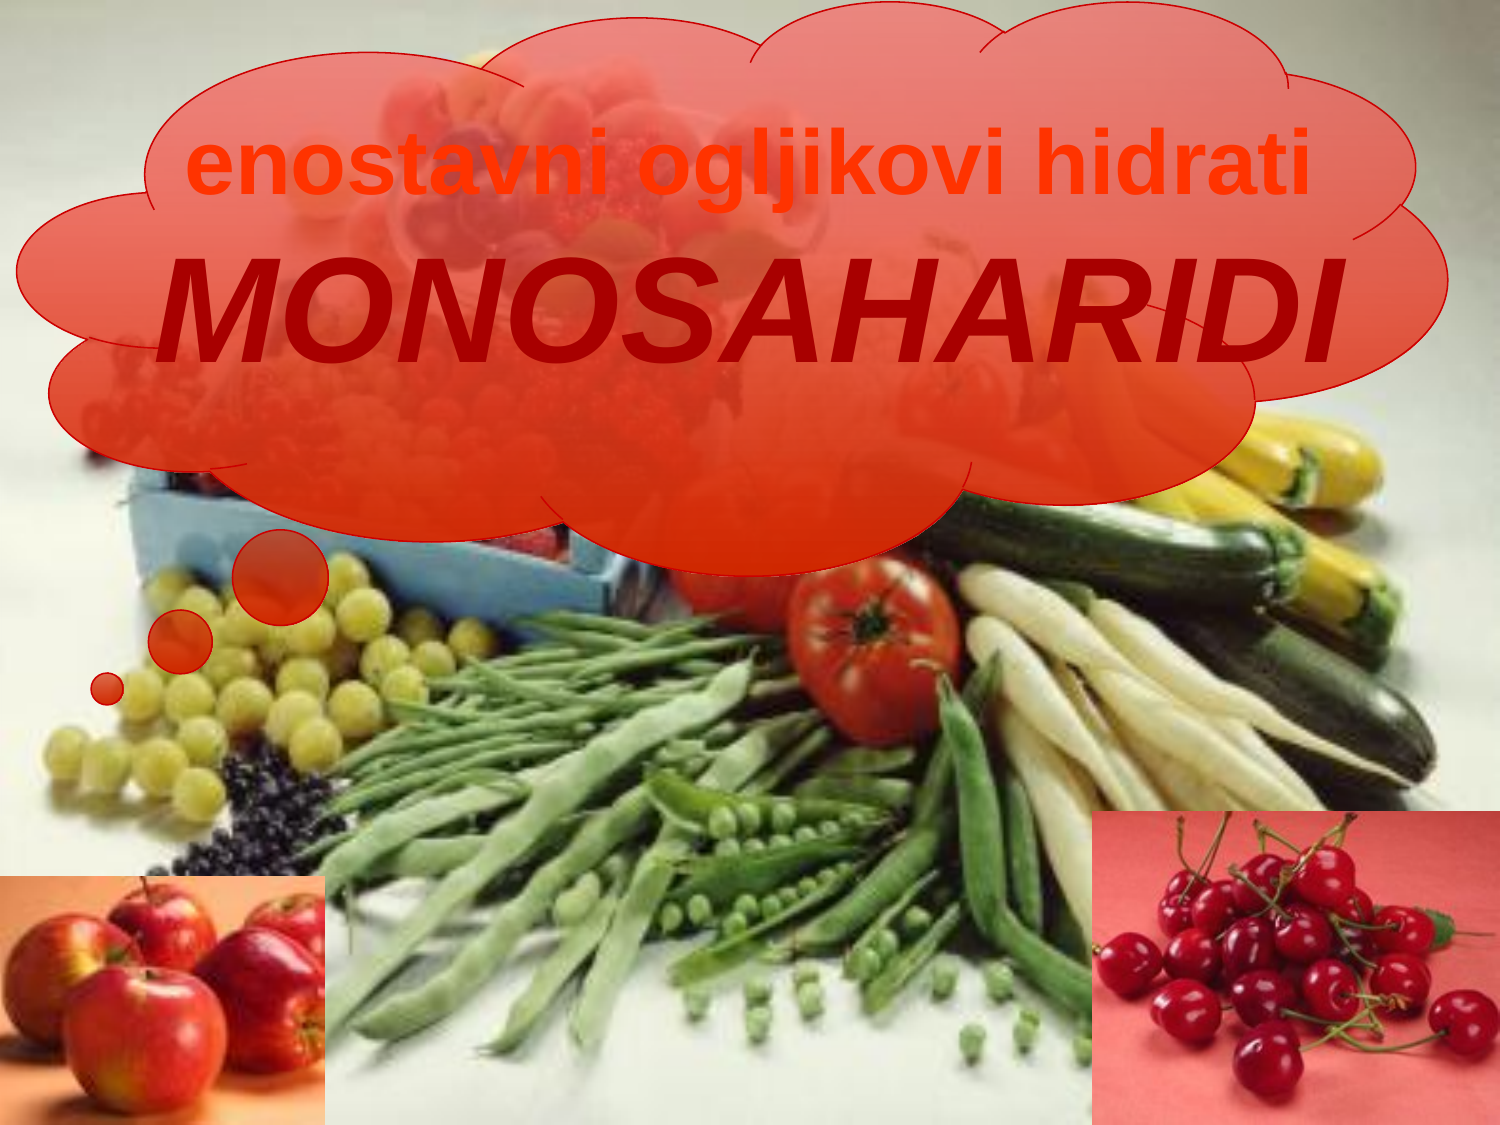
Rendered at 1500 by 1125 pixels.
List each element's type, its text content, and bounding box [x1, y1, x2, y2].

title enostavni ogljikovi hidrati MONOSAHARIDI [112, 0, 1388, 497]
picture [0, 0, 1500, 1125]
text_box [989, 497, 1139, 506]
text_box [232, 529, 329, 626]
text_box [1388, 115, 1448, 364]
text_box [244, 497, 958, 577]
text_box [91, 673, 123, 705]
text_box [148, 610, 213, 674]
text_box [16, 196, 112, 459]
